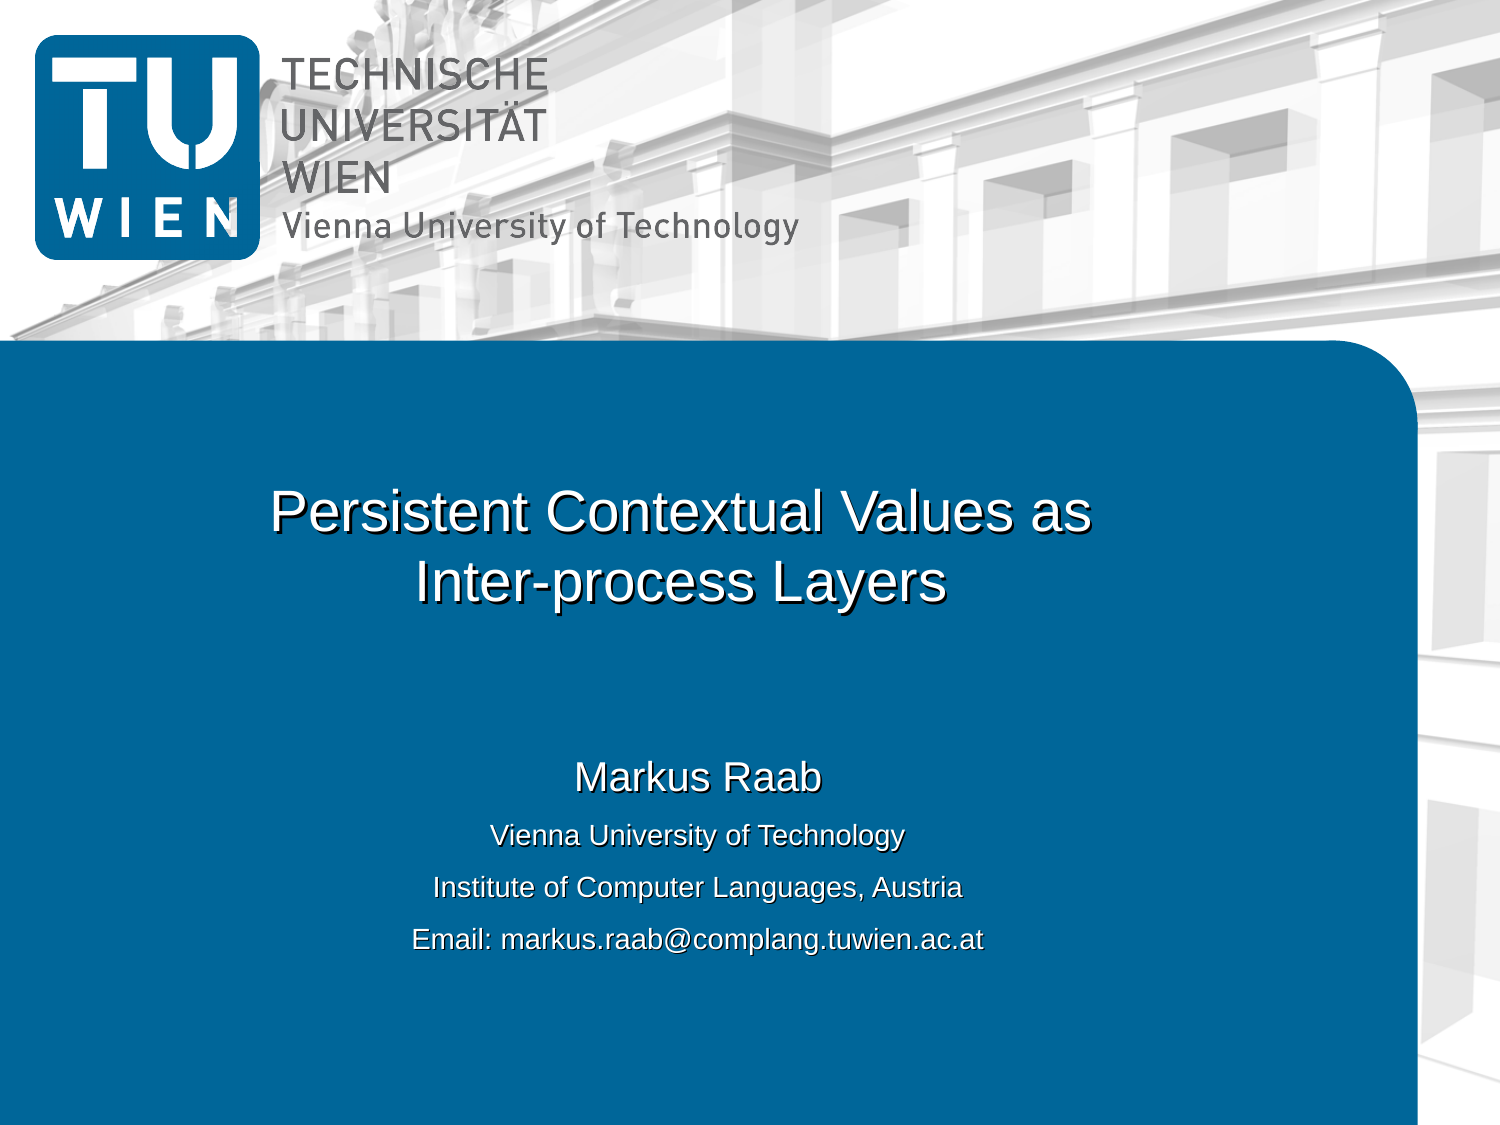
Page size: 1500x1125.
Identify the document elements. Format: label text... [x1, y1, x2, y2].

picture [0, 0, 1500, 1125]
title Persistent Contextual Values as Inter-process Layers [269, 473, 1123, 749]
subtitle Markus Raab Vienna University of Technology Institute of Computer Languages, Austria Email: markus.raab@complang.tuwien.ac.at [411, 750, 1028, 955]
